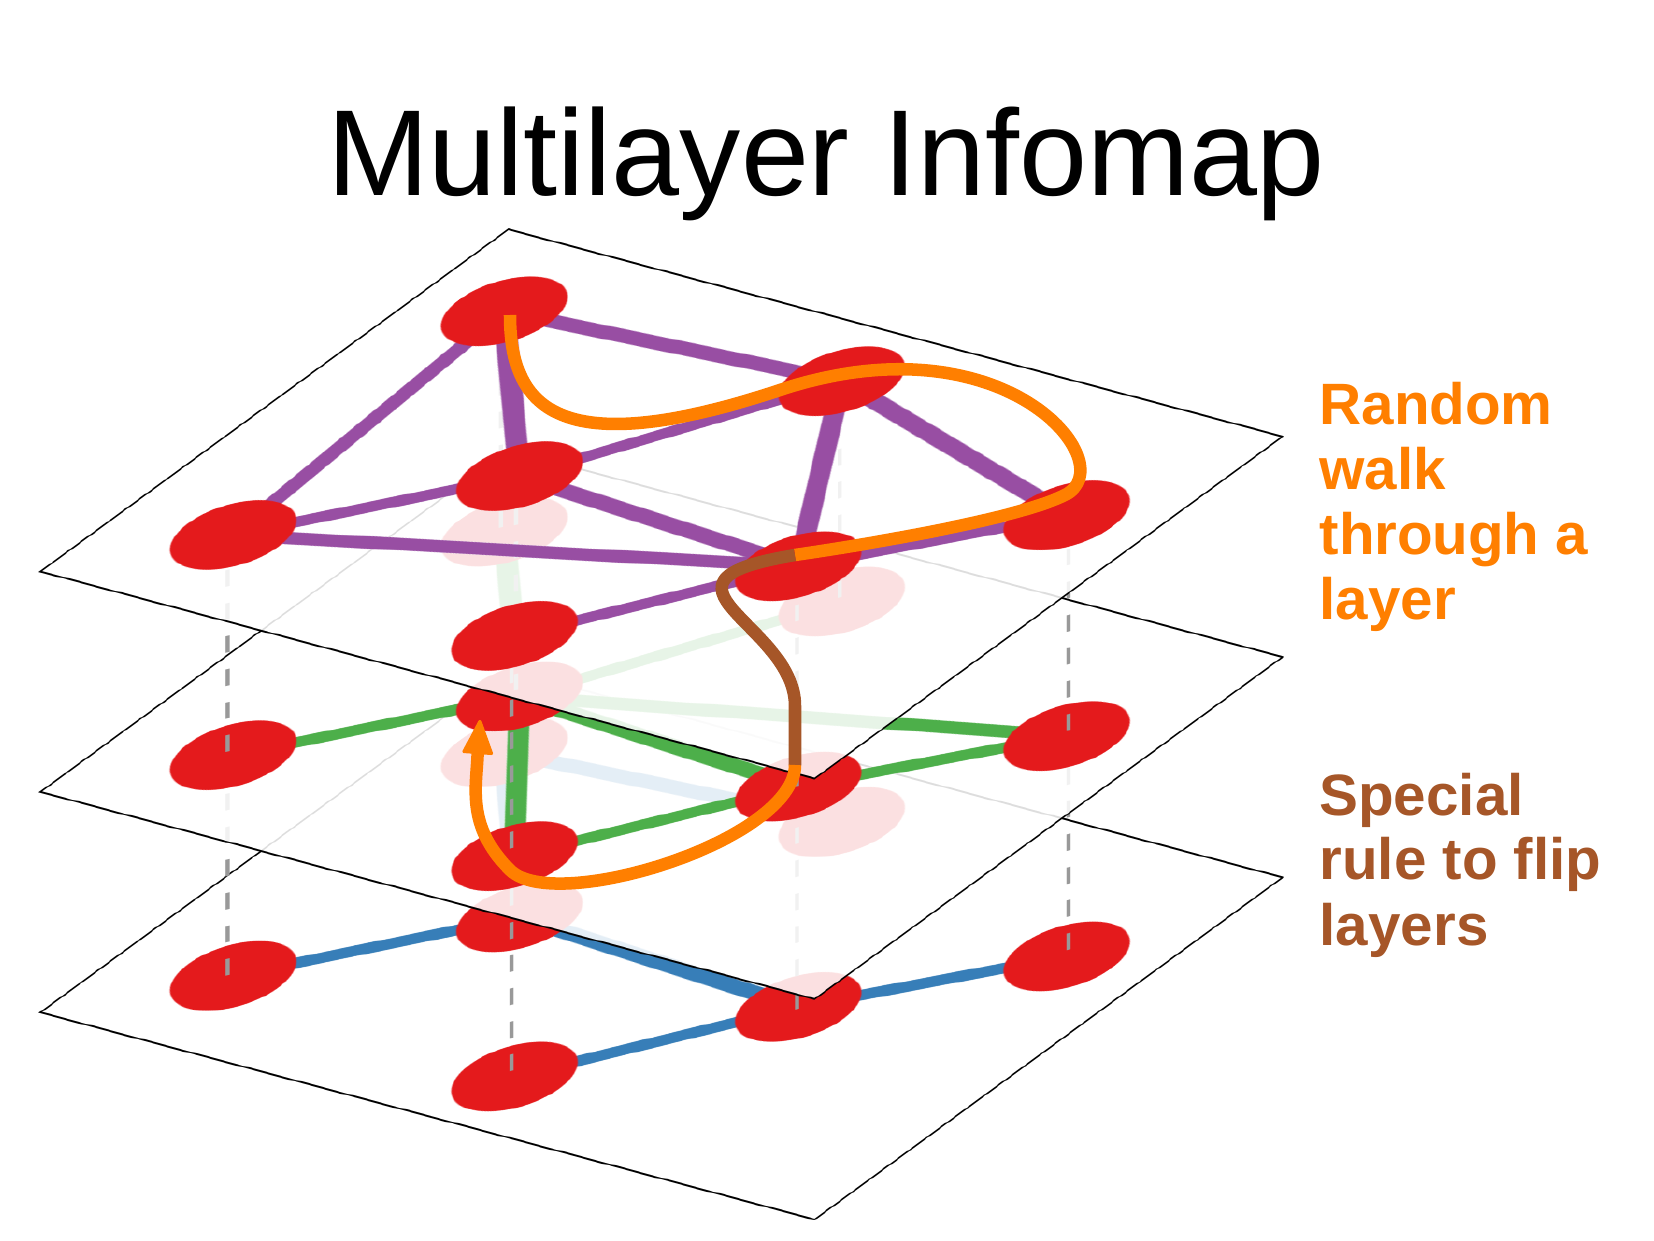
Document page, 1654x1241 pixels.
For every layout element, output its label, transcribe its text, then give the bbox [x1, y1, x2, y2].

text_box Random walk through a layer Special rule to flip layers [1305, 364, 1636, 873]
picture [38, 228, 1284, 1220]
title Multilayer Infomap [82, 49, 1571, 257]
